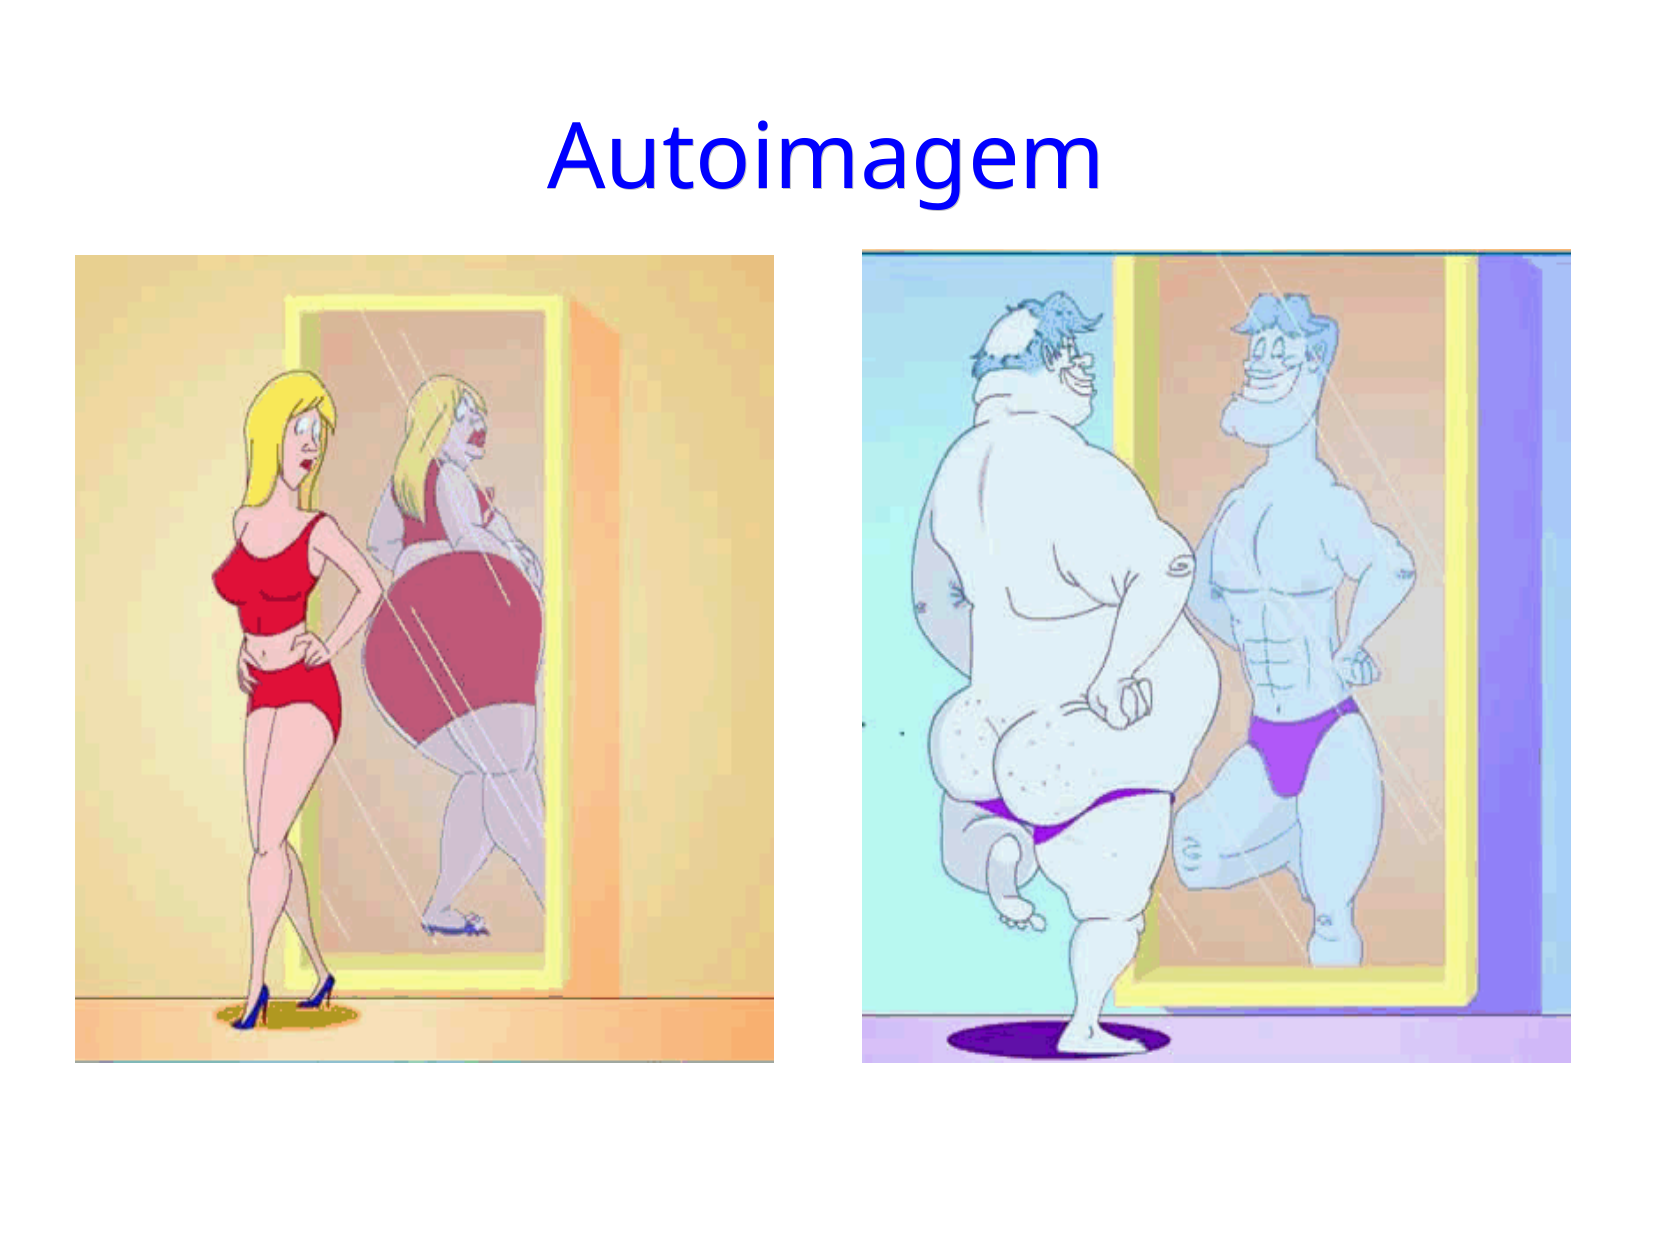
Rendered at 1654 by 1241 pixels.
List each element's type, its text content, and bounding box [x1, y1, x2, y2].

picture [862, 257, 1571, 1063]
picture [75, 255, 774, 1063]
title Autoimagem [82, 49, 1571, 257]
